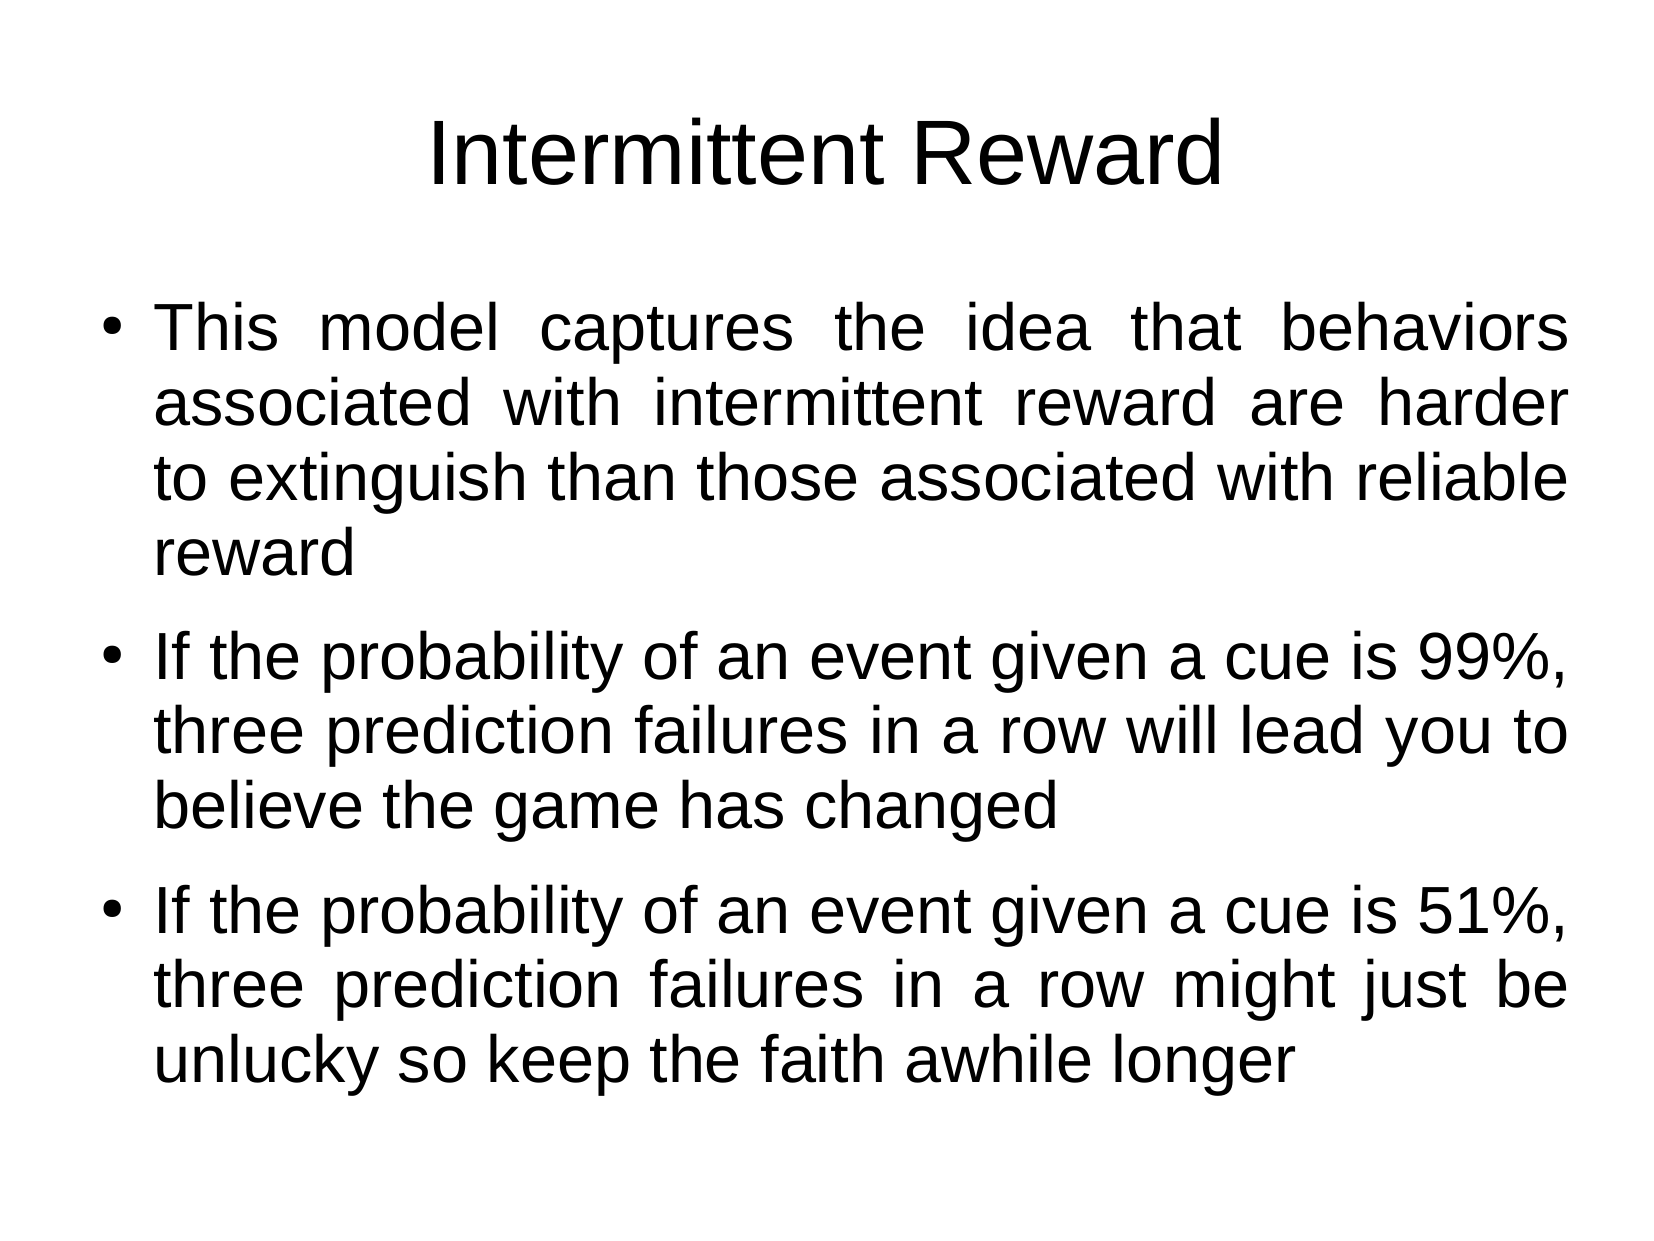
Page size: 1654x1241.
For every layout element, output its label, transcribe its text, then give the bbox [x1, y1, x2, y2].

list This model captures the idea that behaviors associated with intermittent reward are harder to extinguish than those associated with reliable reward If the probability of an event given a cue is 99%, three prediction failures in a row will lead you to believe the game has changed If the probability of an event given a cue is 51%, three prediction failures in a row might just be unlucky so keep the faith awhile longer [82, 290, 1571, 1097]
title Intermittent Reward [82, 56, 1571, 250]
